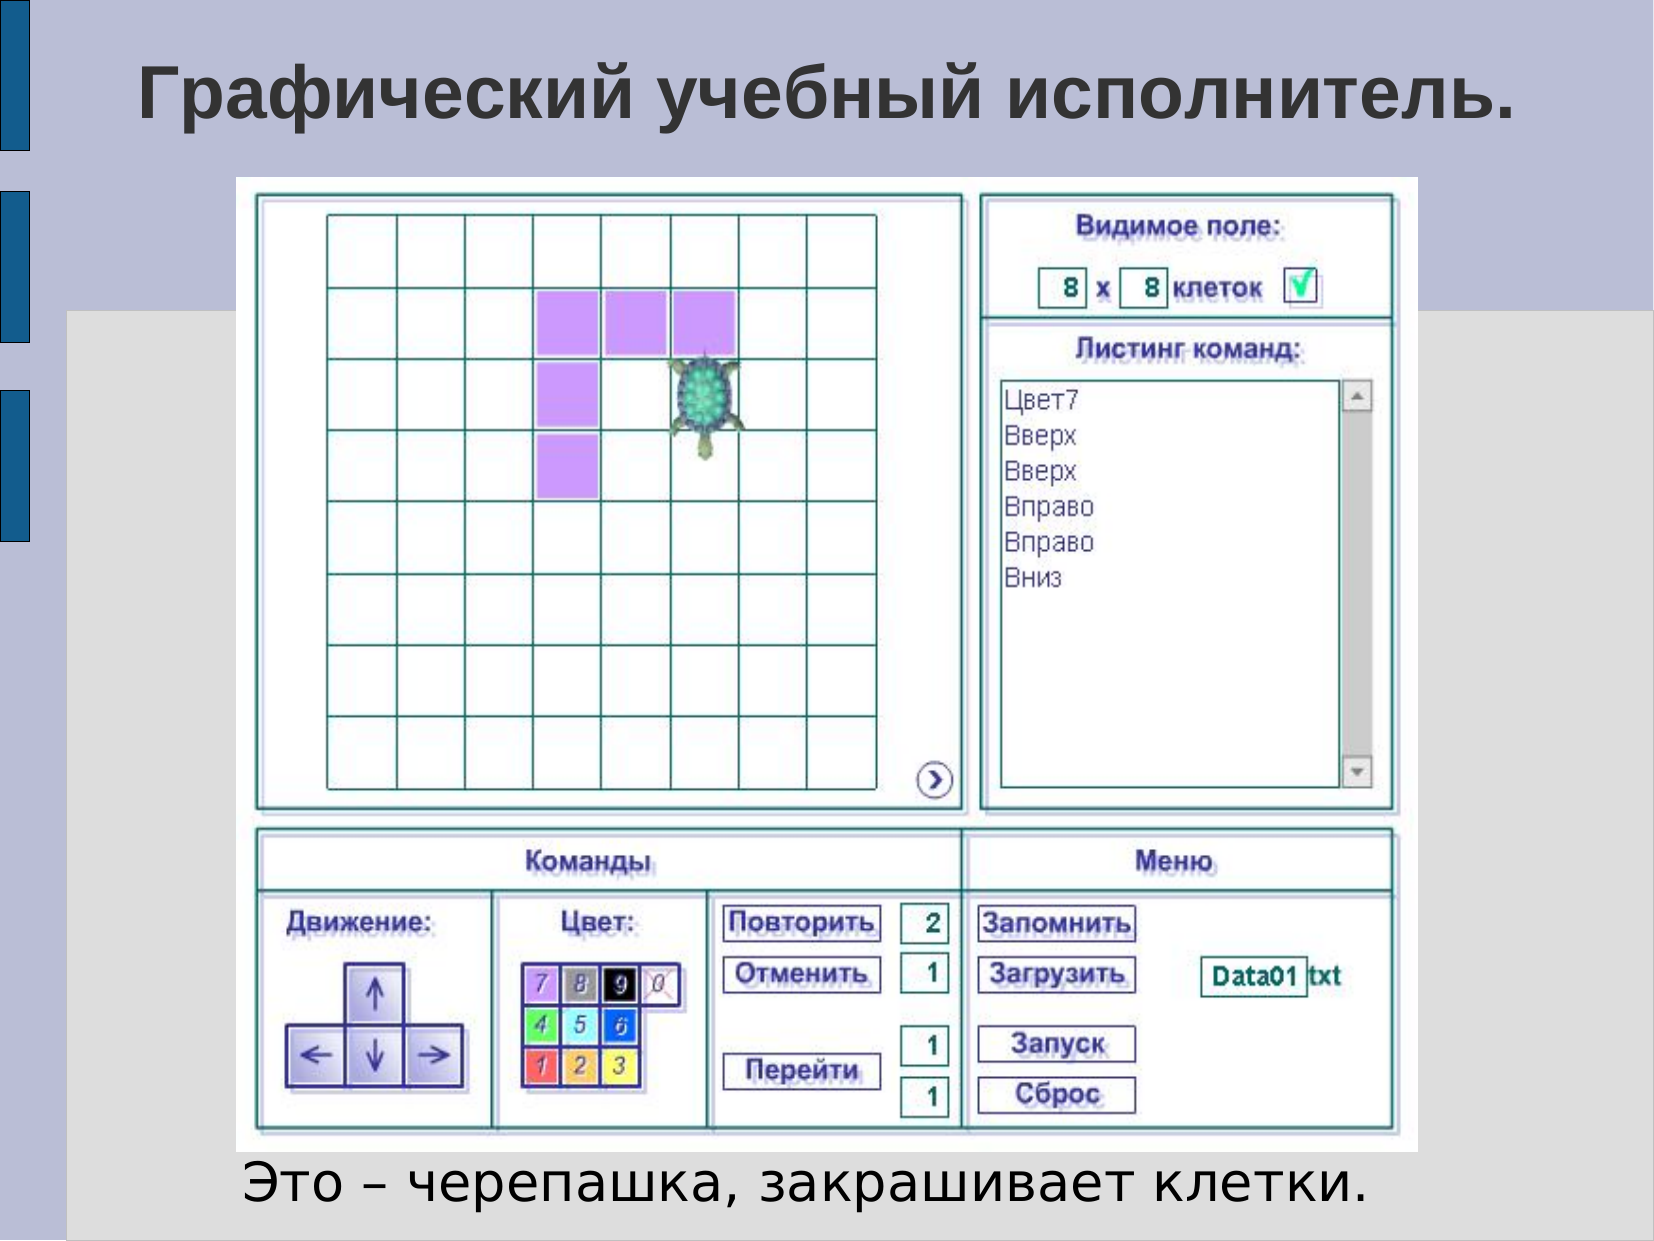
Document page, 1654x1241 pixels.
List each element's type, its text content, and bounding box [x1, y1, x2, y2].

picture [236, 177, 1418, 1152]
list Это – черепашка, закрашивает клетки. [206, 1151, 1477, 1234]
title Графический учебный исполнитель. [82, 5, 1571, 180]
